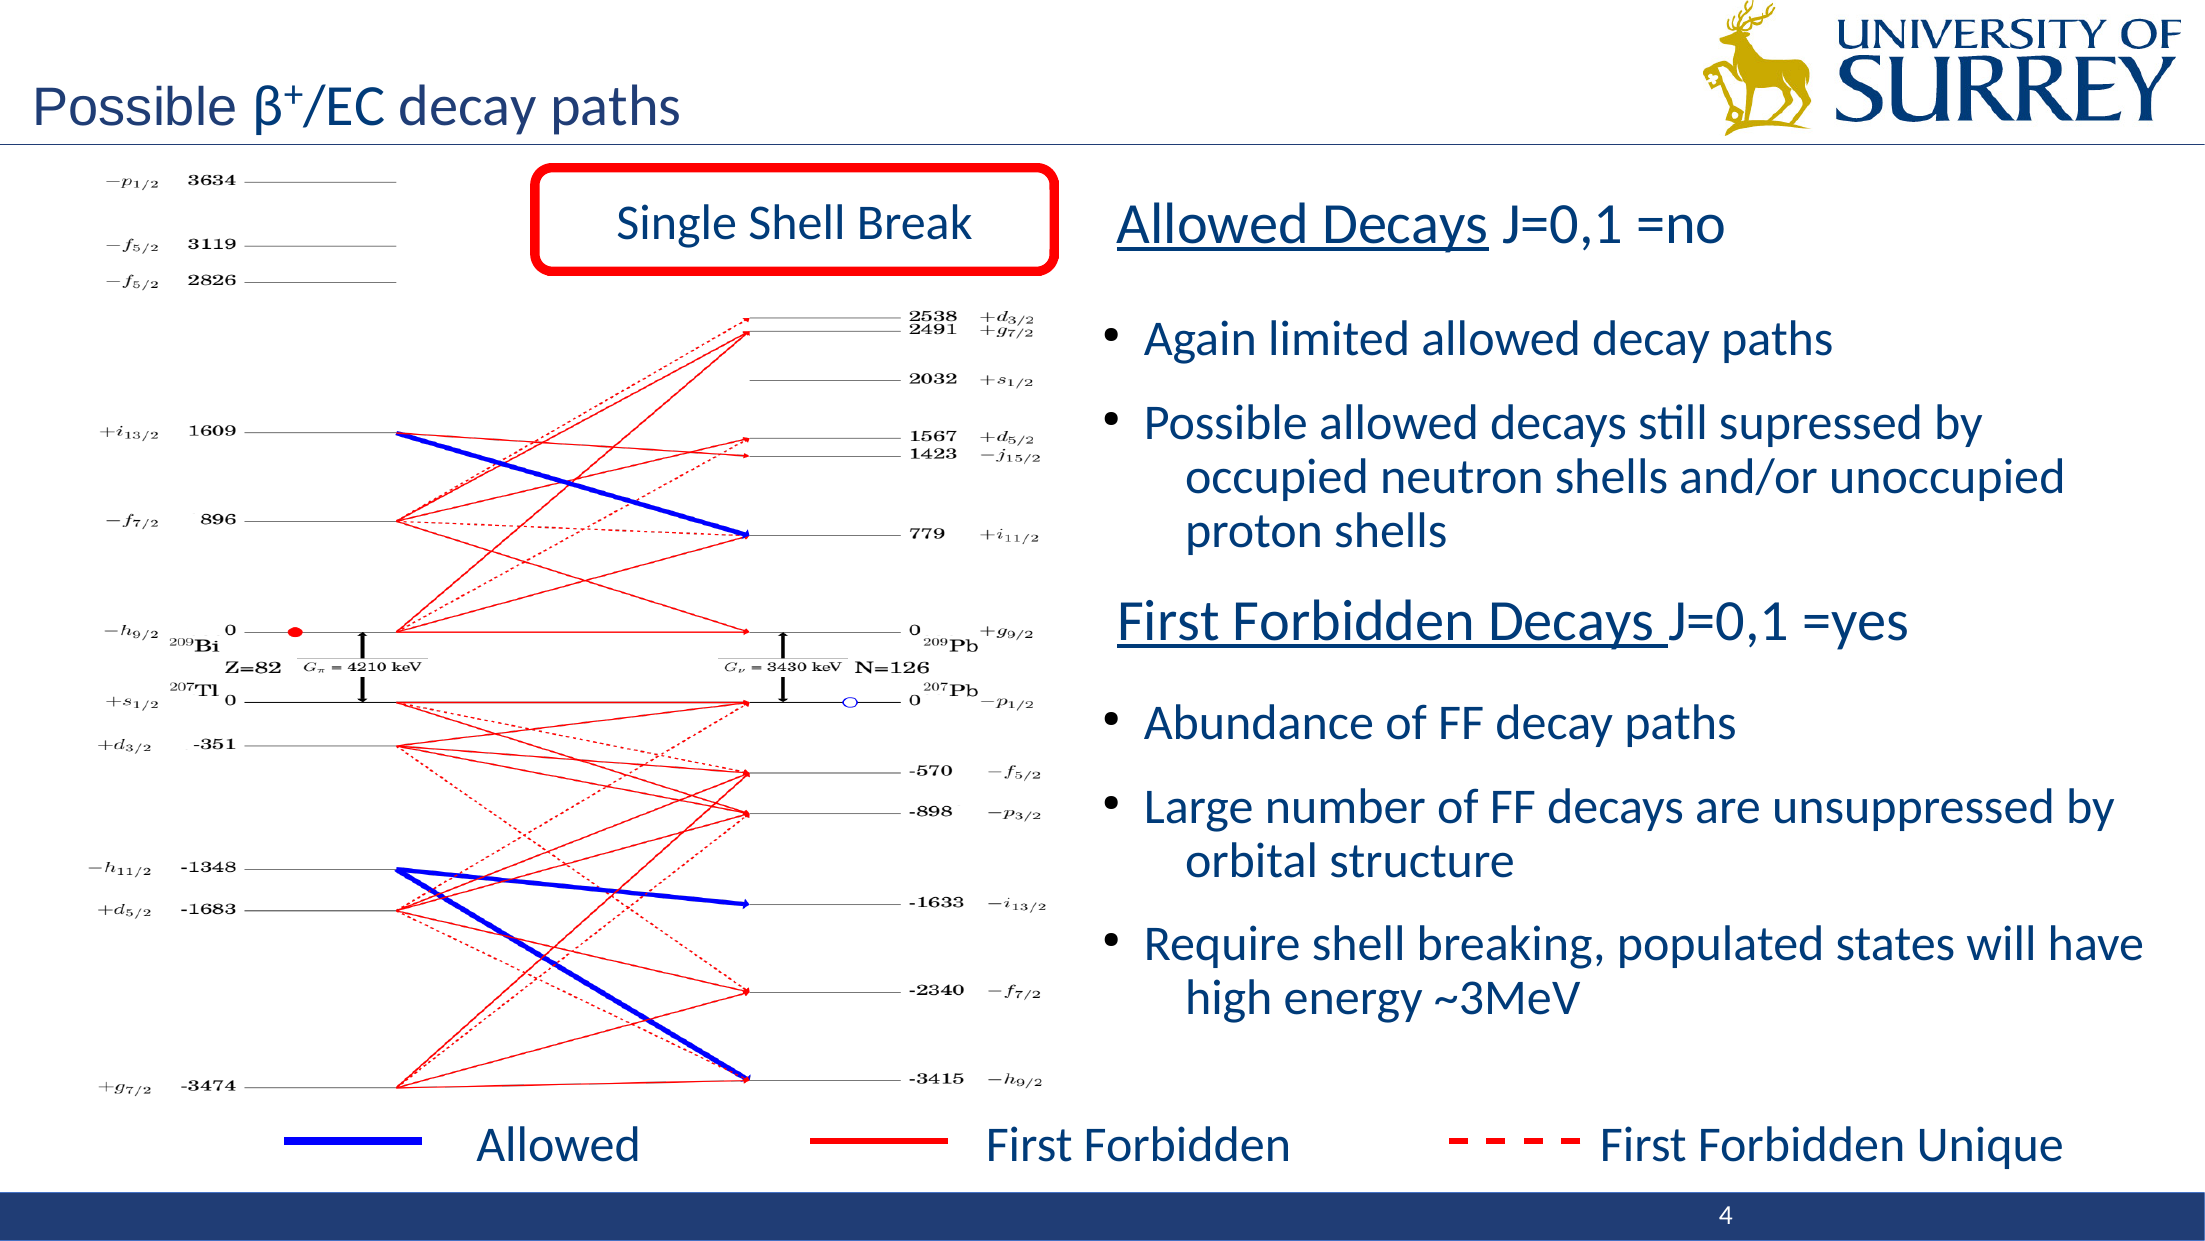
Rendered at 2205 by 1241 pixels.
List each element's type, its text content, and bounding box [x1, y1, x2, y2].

text_box Allowed Decays J=0,1 =no [1101, 177, 1869, 264]
picture [540, 173, 1049, 266]
text_box Abundance of FF decay paths Large number of FF decays are unsuppressed by orbital structure Require shell breaking, populated states will have high energy ~3MeV [1102, 607, 2166, 1241]
picture [58, 167, 1055, 1104]
text_box Possible β+/EC decay paths [17, 68, 732, 156]
text_box Again limited allowed decay paths Possible allowed decays still supressed by occupied neutron shells and/or unoccupied proton shells [1102, 223, 2166, 532]
text_box [1703, 1180, 2200, 1241]
text_box Allowed [427, 1103, 690, 1180]
text_box First Forbidden [955, 1103, 1102, 1180]
text_box Single Shell Break [544, 181, 1045, 258]
text_box First Forbidden Decays J=0,1 =yes [1102, 574, 2065, 661]
